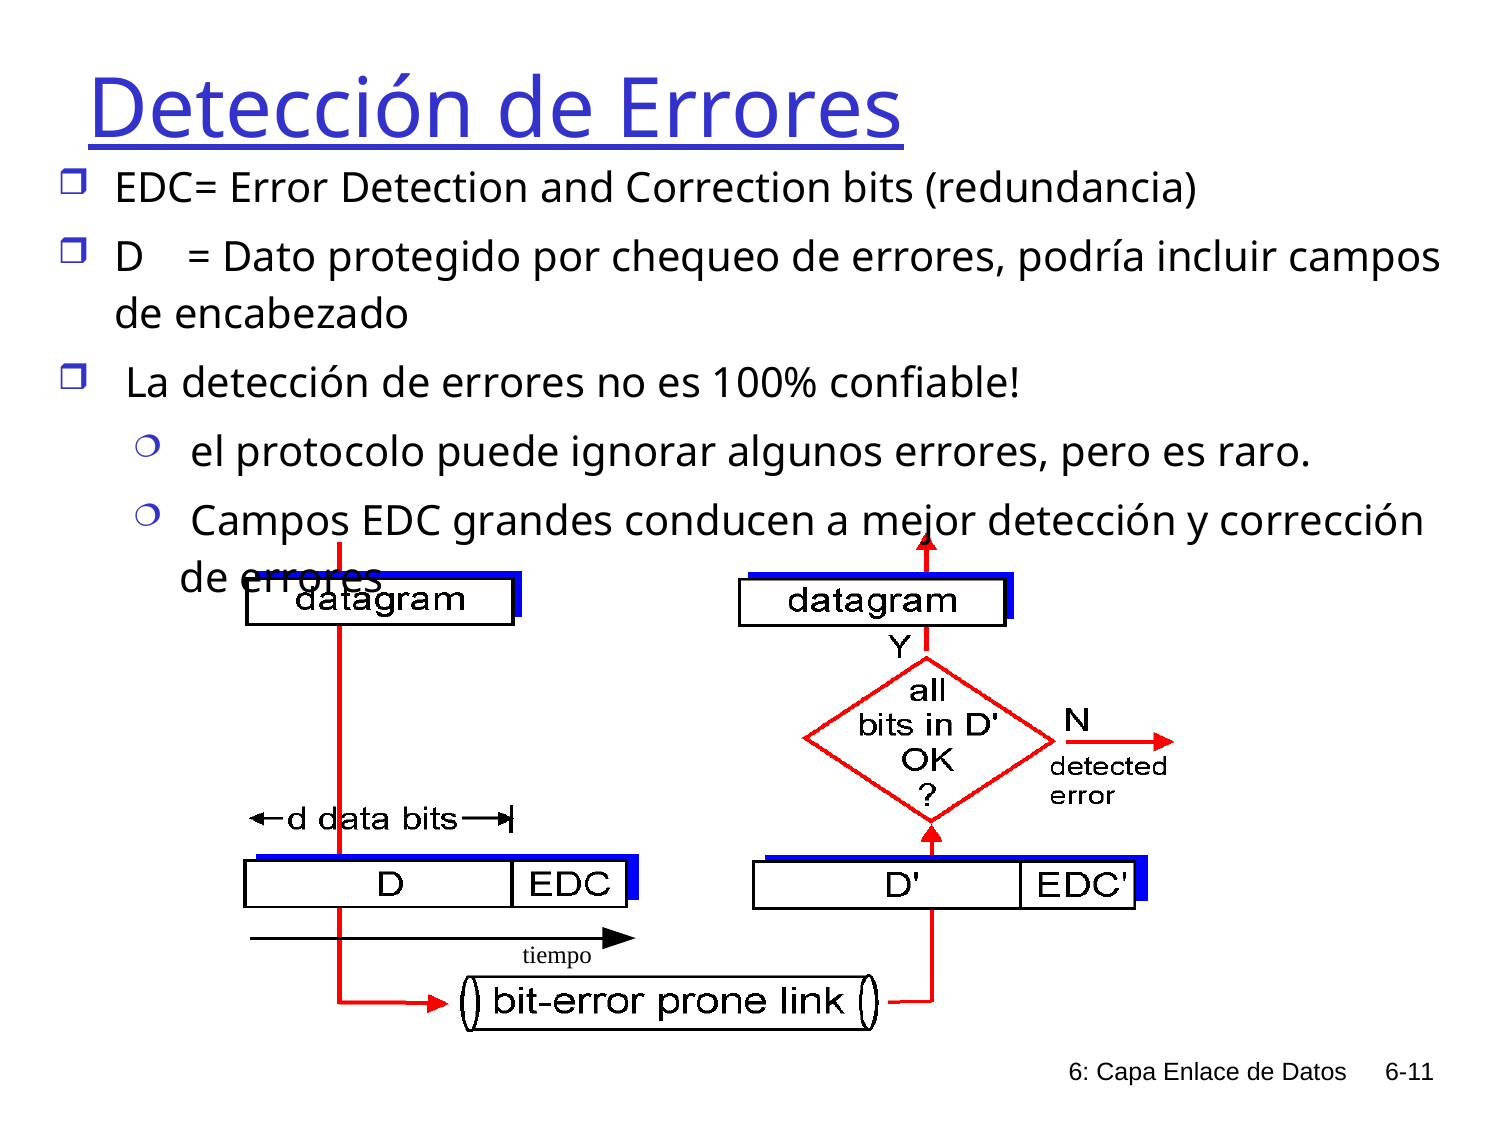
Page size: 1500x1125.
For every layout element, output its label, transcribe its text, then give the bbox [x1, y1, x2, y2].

picture [243, 976, 1174, 1043]
title Detección de Errores [87, 23, 1426, 157]
text_box tiempo [507, 930, 619, 976]
list EDC= Error Detection and Correction bits (redundancia) D = Dato protegido por chequeo de errores, podría incluir campos de encabezado La detección de errores no es 100% confiable! el protocolo puede ignorar algunos errores, pero es raro. Campos EDC grandes conducen a mejor detección y corrección de errores [57, 157, 1471, 976]
